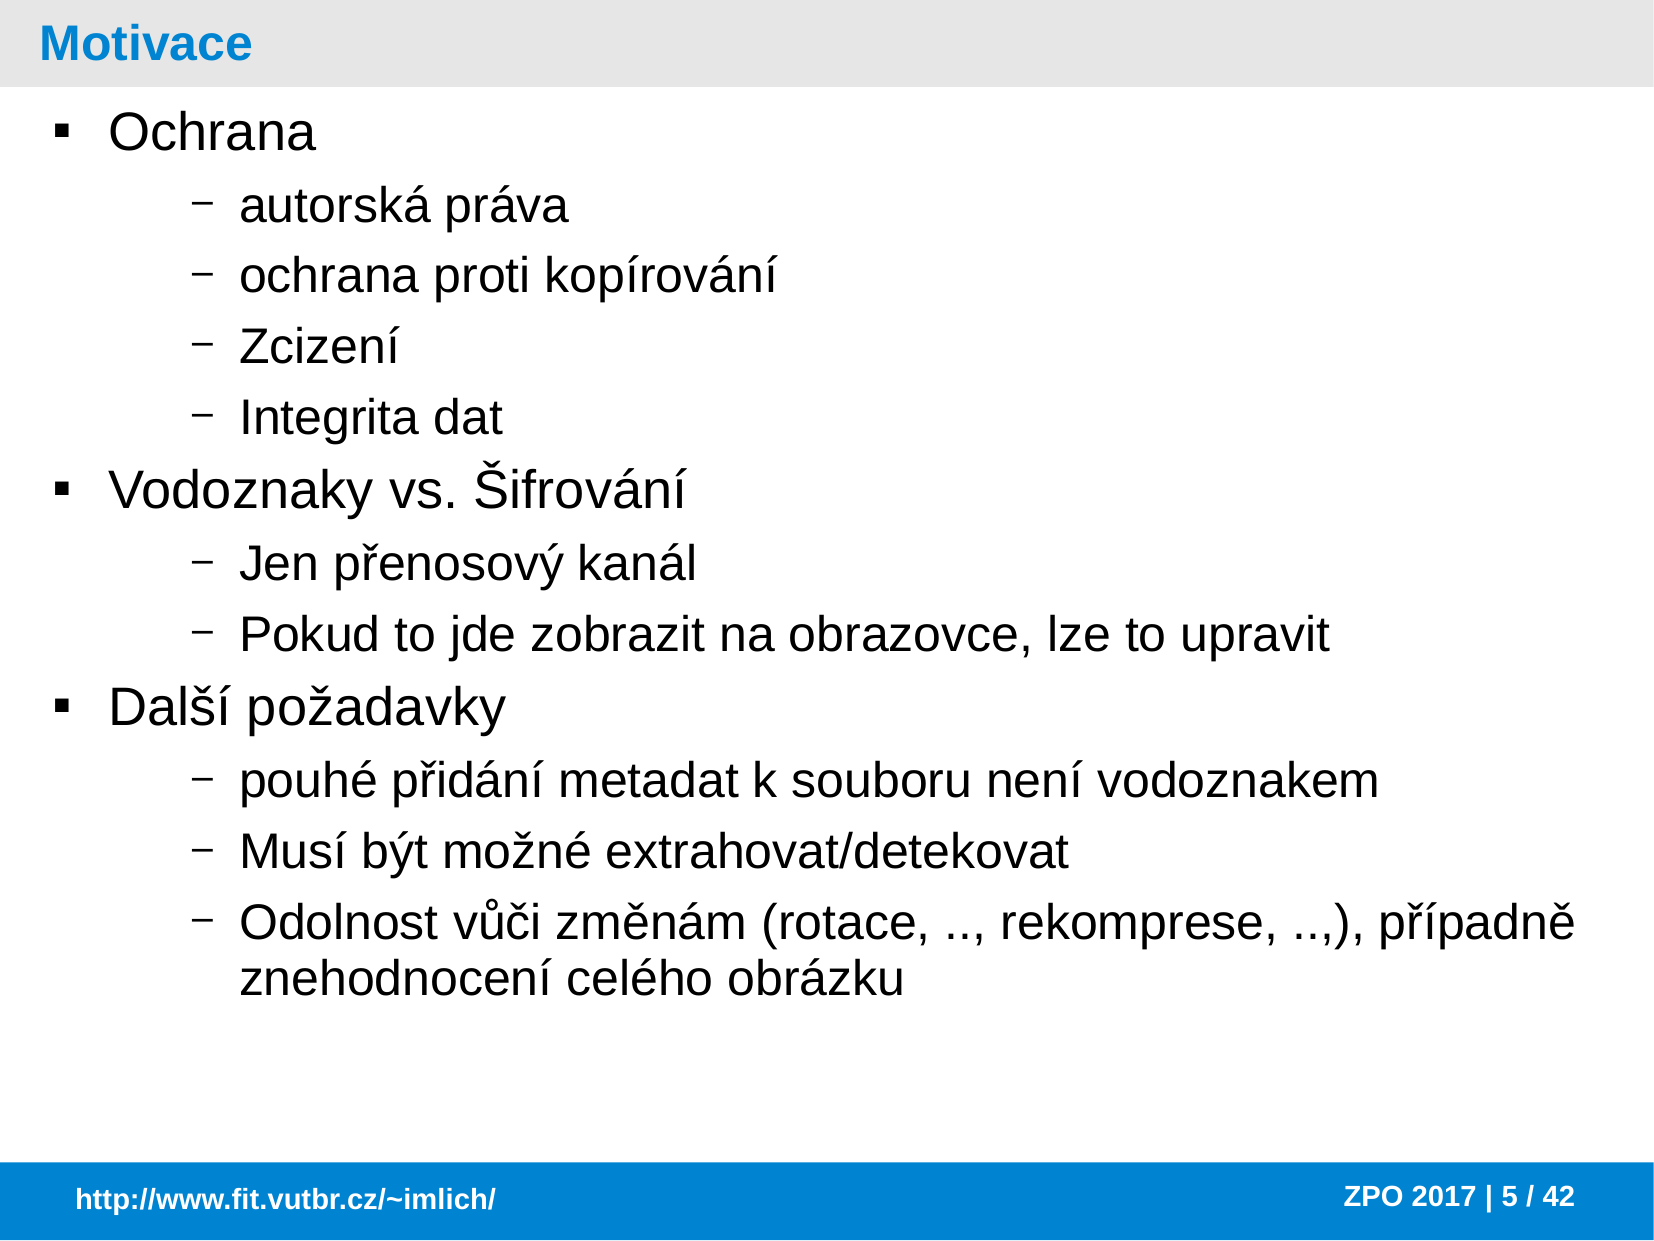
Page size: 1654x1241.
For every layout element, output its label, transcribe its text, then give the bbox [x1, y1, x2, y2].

list Ochrana autorská práva ochrana proti kopírování Zcizení Integrita dat Vodoznaky vs. Šifrování Jen přenosový kanál Pokud to jde zobrazit na obrazovce, lze to upravit Další požadavky pouhé přidání metadat k souboru není vodoznakem Musí být možné extrahovat/detekovat Odolnost vůči změnám (rotace, .., rekomprese, ..,), případně znehodnocení celého obrázku [37, 101, 1613, 1126]
title Motivace [39, 5, 1615, 81]
